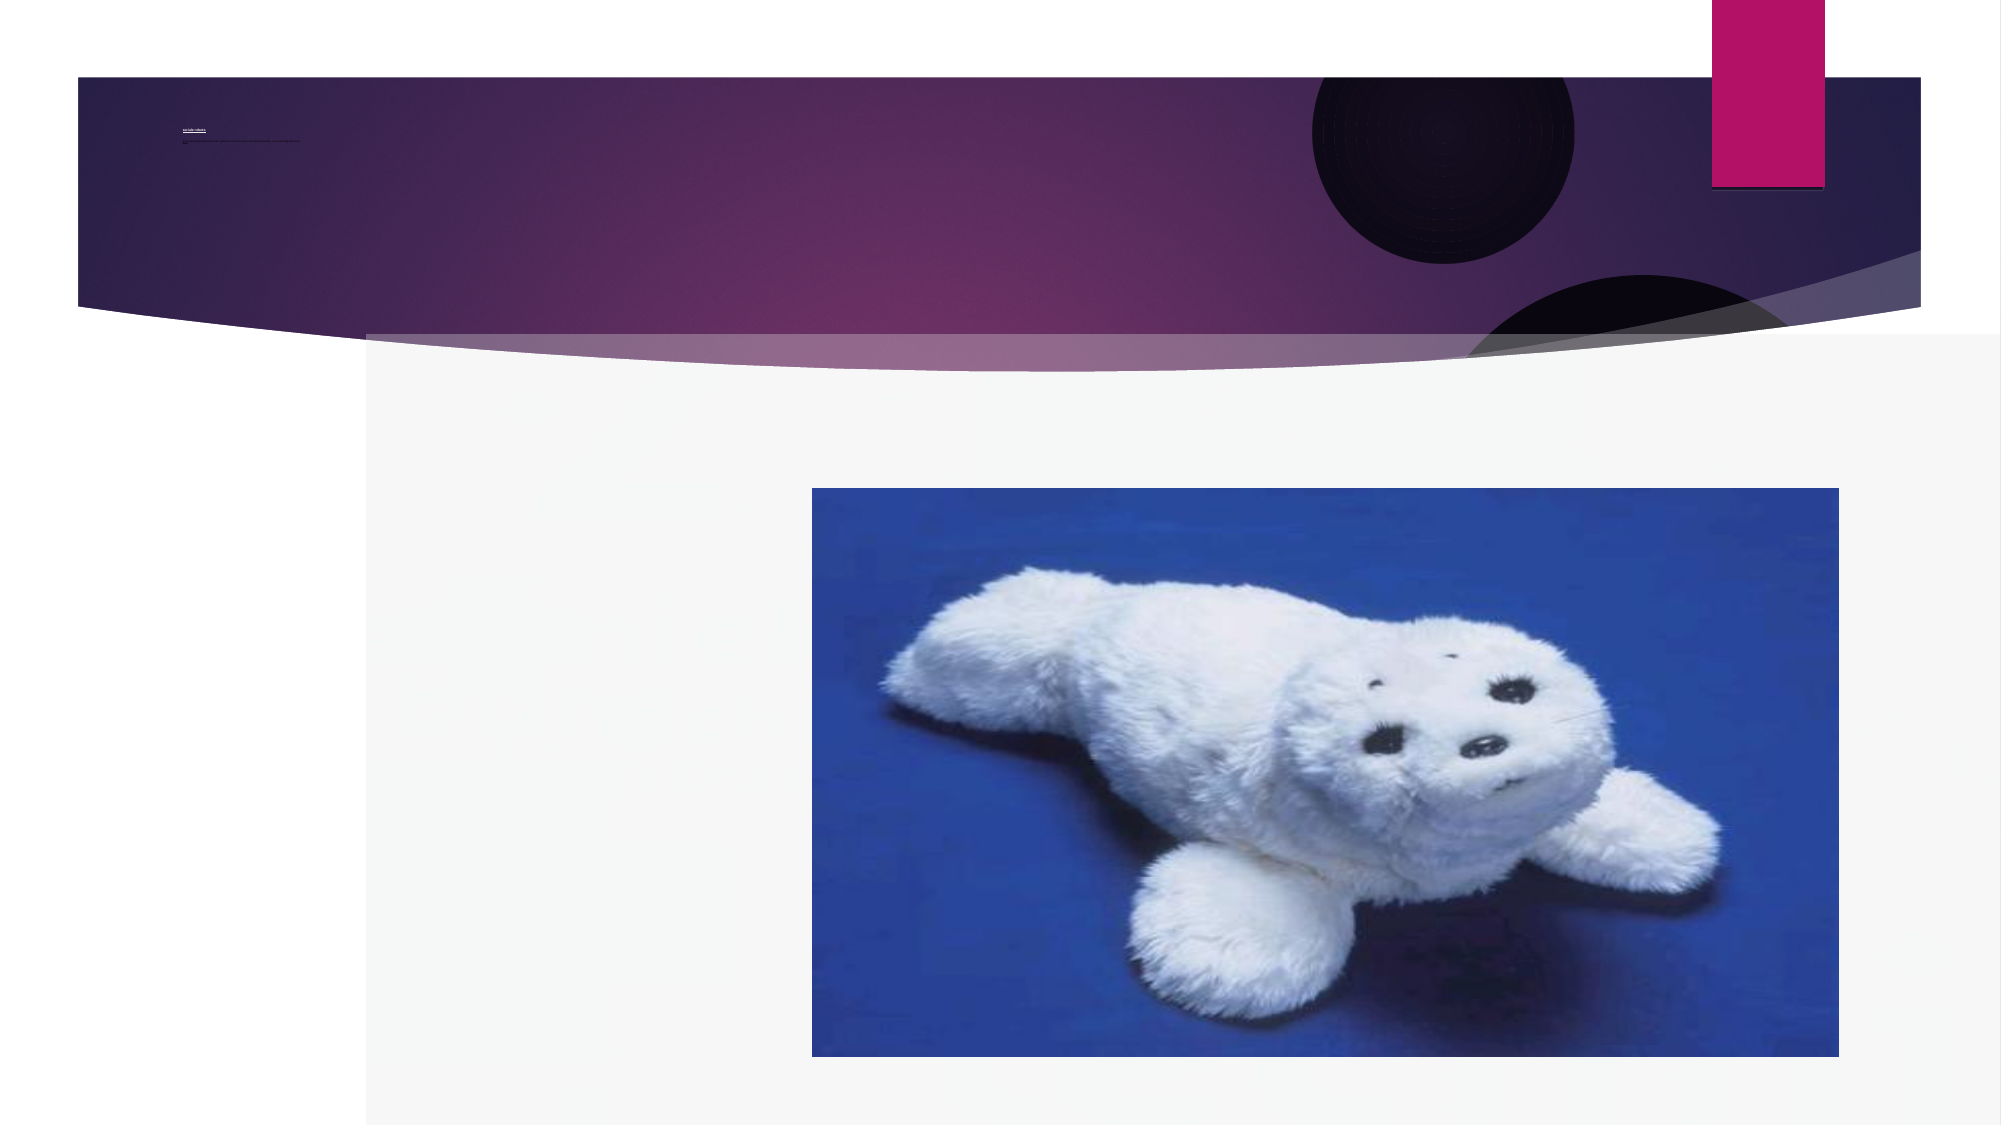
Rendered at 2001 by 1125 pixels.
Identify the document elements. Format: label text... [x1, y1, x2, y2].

title sociale robots: Paro is een sociale robot die wordt ingezet om contact te maken met dementerenden en verstandelijk beperkten paro [168, 96, 1763, 162]
picture [366, 333, 2000, 1125]
